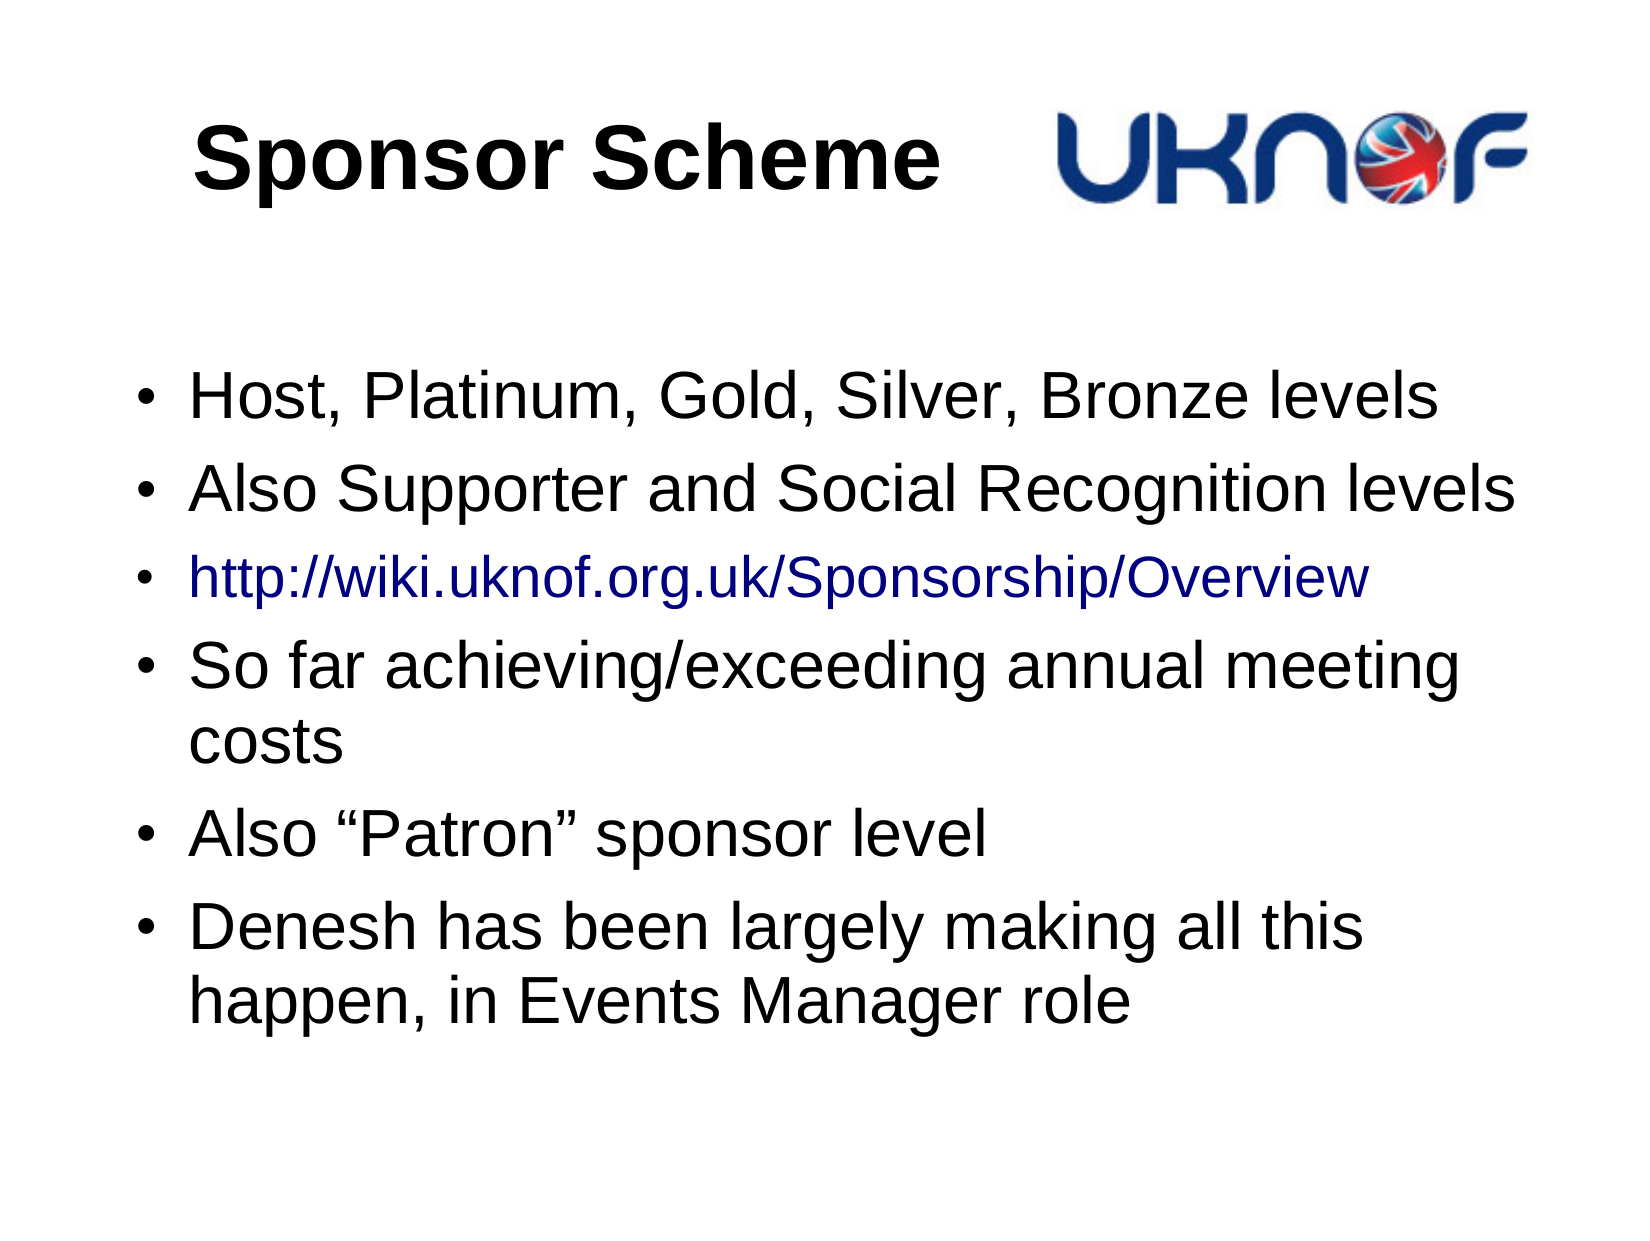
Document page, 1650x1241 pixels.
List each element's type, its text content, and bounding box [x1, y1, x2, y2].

title Sponsor Scheme [123, 37, 1013, 279]
list Host, Platinum, Gold, Silver, Bronze levels Also Supporter and Social Recognition levels http://wiki.uknof.org.uk/Sponsorship/Overview So far achieving/exceeding annual meeting costs Also “Patron” sponsor level Denesh has been largely making all this happen, in Events Manager role [75, 358, 1576, 1078]
picture [1050, 93, 1536, 225]
